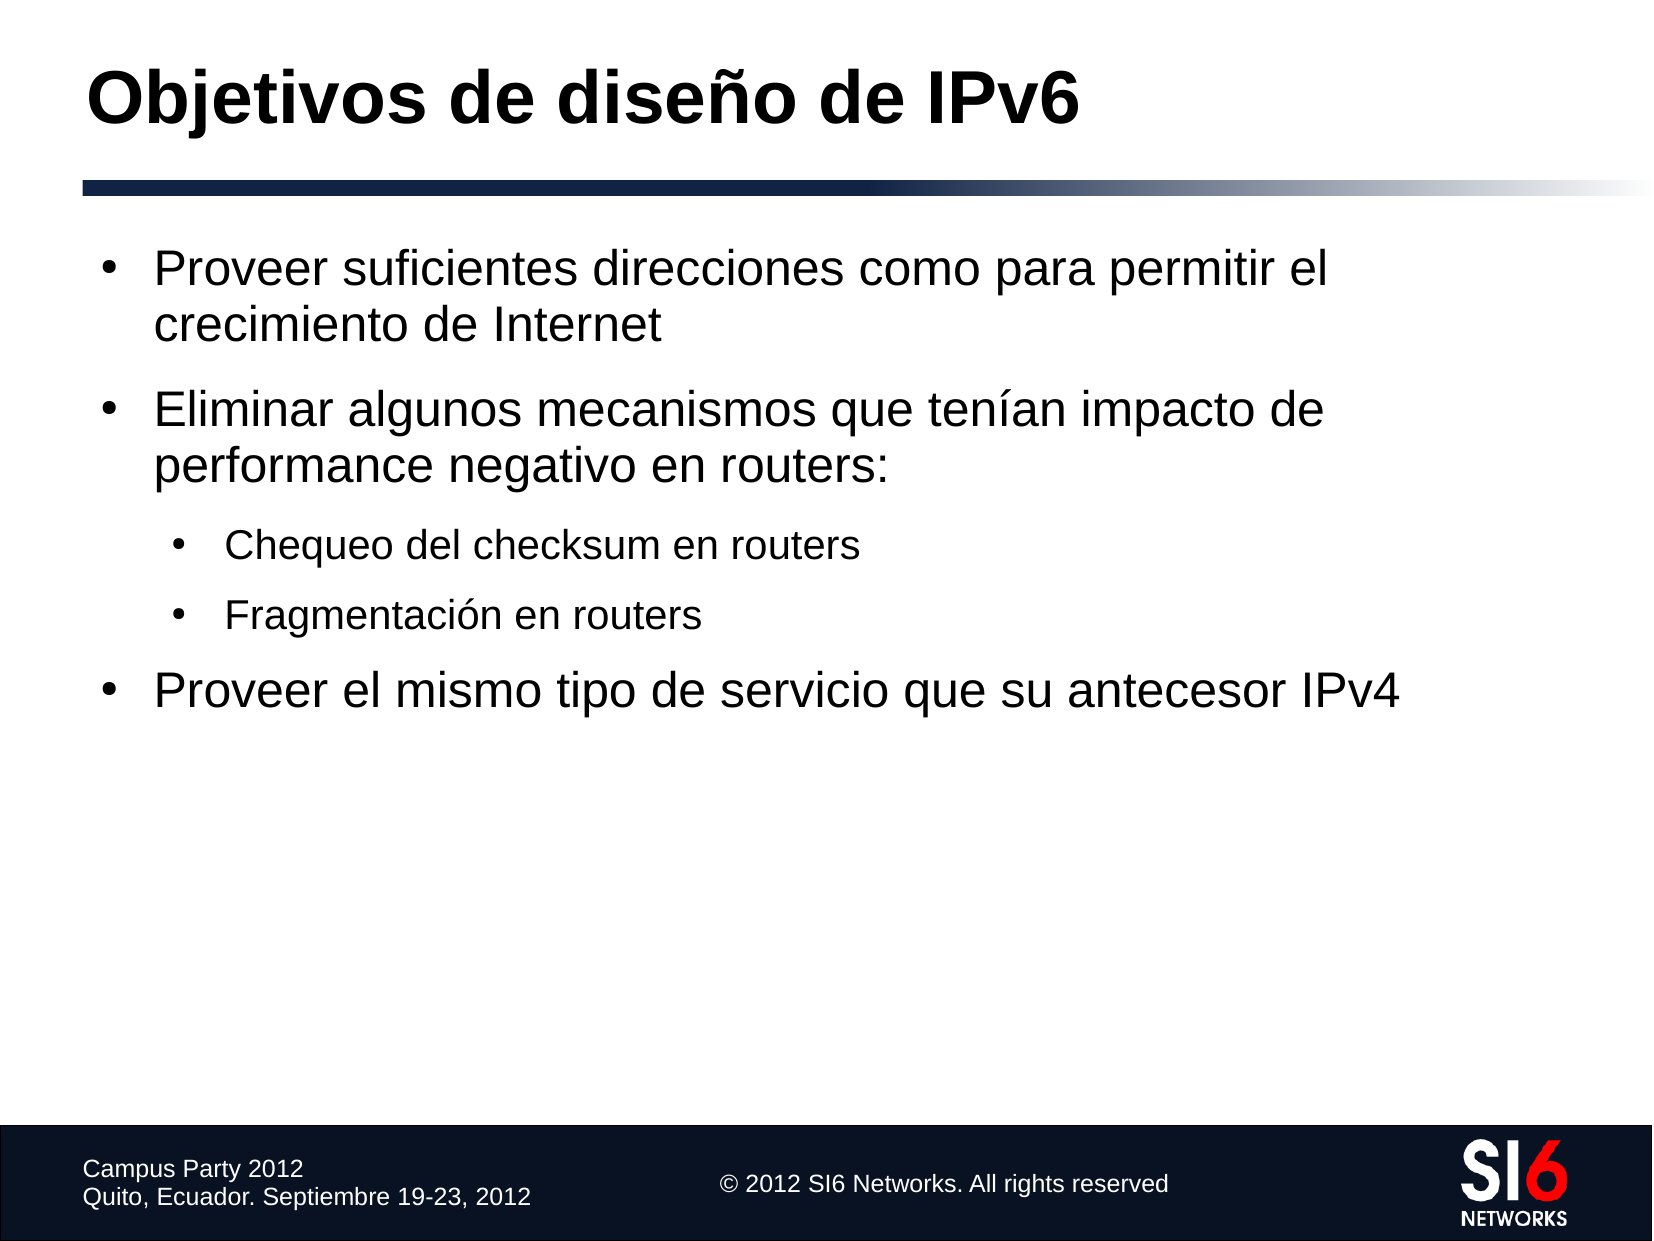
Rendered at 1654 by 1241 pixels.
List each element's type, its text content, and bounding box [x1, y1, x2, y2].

list Proveer suficientes direcciones como para permitir el crecimiento de Internet Eliminar algunos mecanismos que tenían impacto de performance negativo en routers: Chequeo del checksum en routers Fragmentación en routers Proveer el mismo tipo de servicio que su antecesor IPv4 [82, 240, 1571, 1059]
title Objetivos de diseño de IPv6 [86, 30, 1576, 166]
picture [1461, 1139, 1567, 1226]
